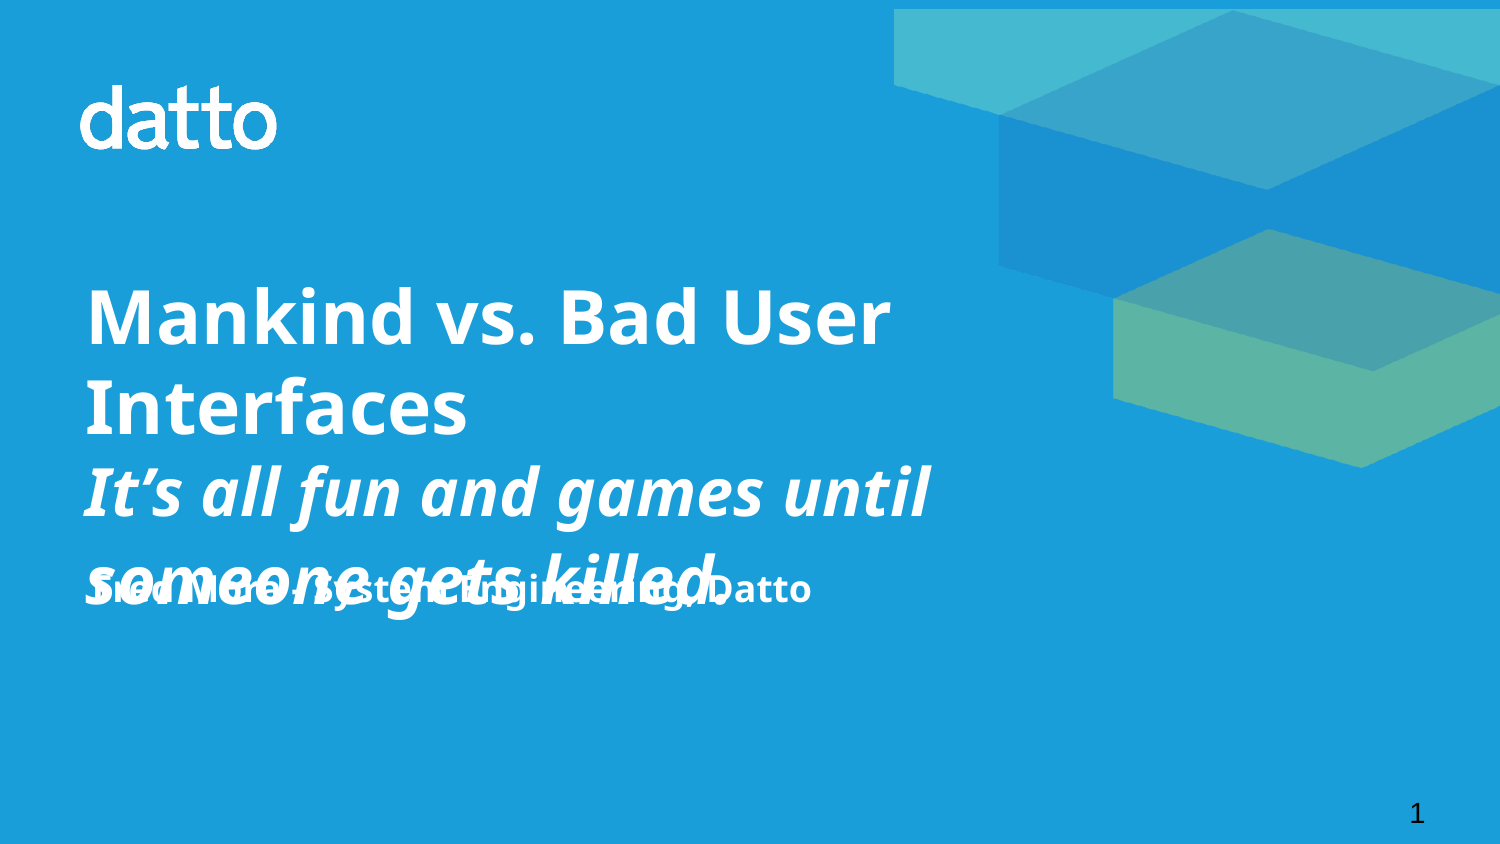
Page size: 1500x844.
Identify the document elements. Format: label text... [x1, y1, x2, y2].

subtitle Fred Mora - System Engineering, Datto [86, 559, 1173, 787]
picture [0, 9, 1500, 843]
title Mankind vs. Bad User Interfaces It’s all fun and games until someone gets killed. [80, 264, 1114, 539]
slide_number <number> [1403, 779, 1494, 844]
